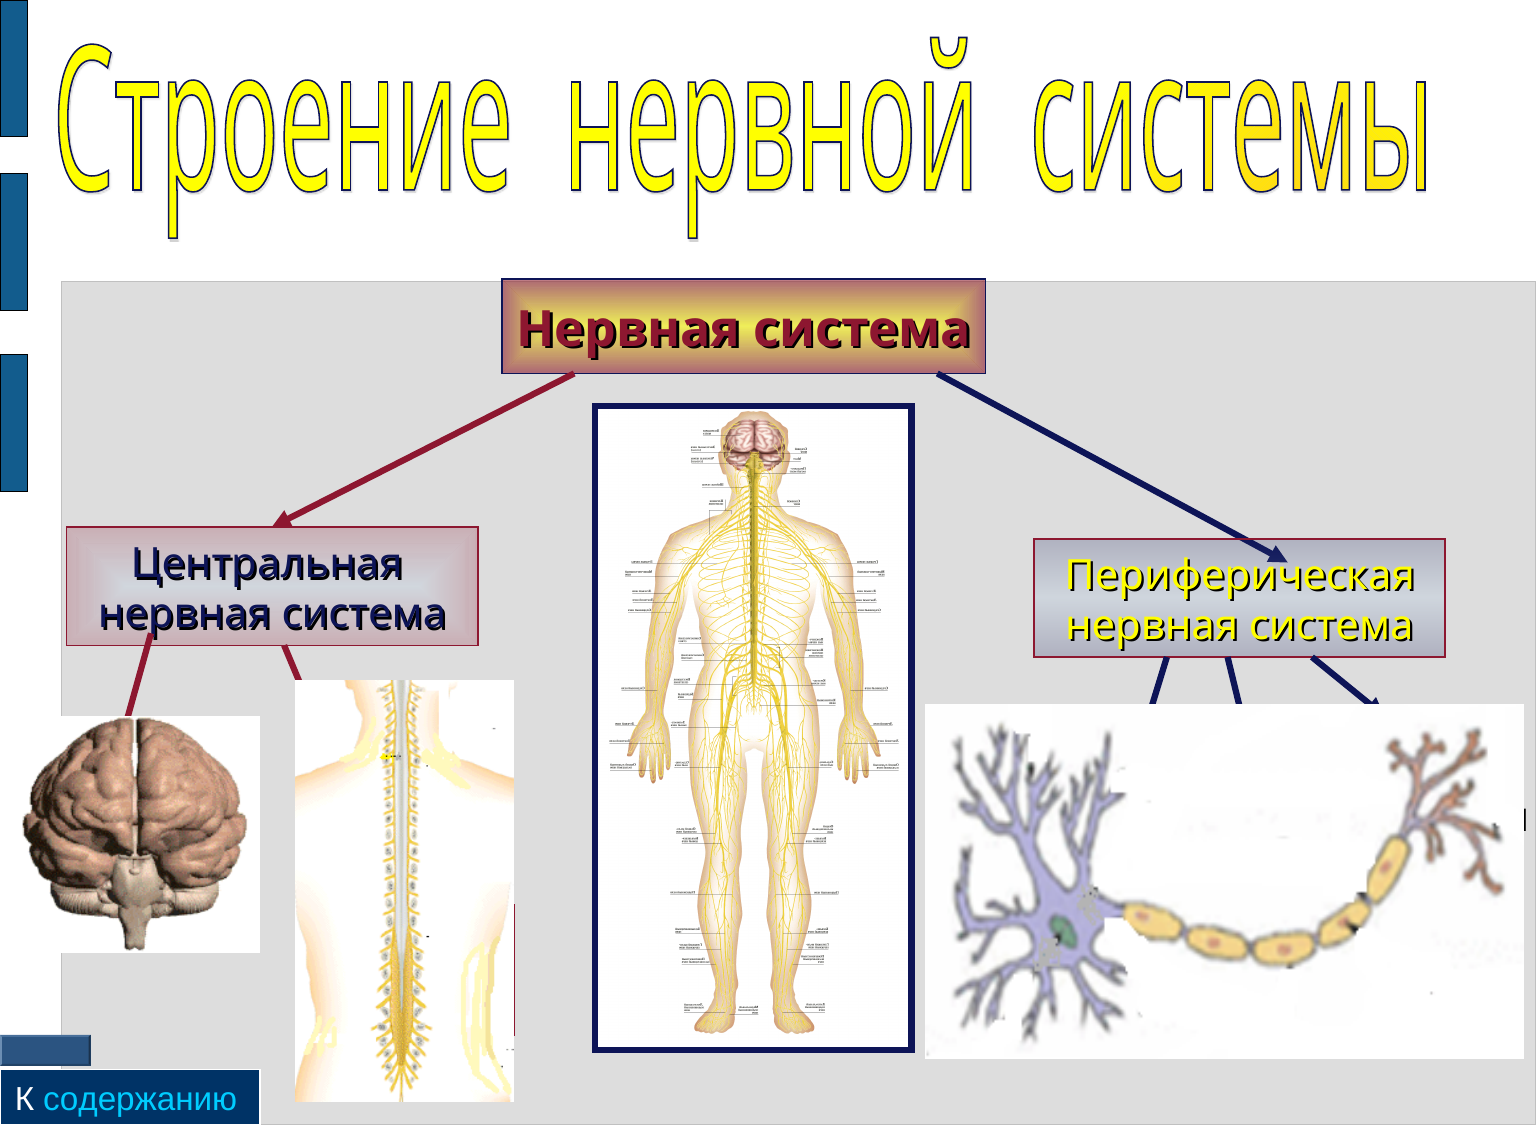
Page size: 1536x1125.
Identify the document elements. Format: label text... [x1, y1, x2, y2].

text_box Строение нервной системы [1034, 80, 1073, 192]
text_box Строение нервной системы [1293, 82, 1350, 190]
text_box Строение нервной системы [115, 82, 159, 190]
text_box Строение нервной системы [804, 82, 850, 190]
text_box Строение нервной системы [341, 82, 388, 190]
text_box [1, 1034, 91, 1066]
text_box К содержанию [0, 1069, 260, 1125]
text_box Строение нервной системы [1235, 80, 1281, 192]
text_box Строение нервной системы [930, 37, 967, 69]
text_box Строение нервной системы [688, 80, 735, 239]
text_box Строение нервной системы [630, 80, 676, 192]
text_box Строение нервной системы [1084, 82, 1131, 190]
picture [295, 680, 514, 1102]
text_box Периферическая нервная система [1033, 538, 1446, 658]
text_box Строение нервной системы [168, 80, 215, 239]
picture [925, 704, 1524, 1059]
text_box Строение нервной системы [58, 44, 112, 192]
text_box Строение нервной системы [1187, 82, 1230, 190]
text_box Строение нервной системы [403, 82, 450, 190]
text_box Строение нервной системы [1143, 80, 1182, 192]
text_box Строение нервной системы [1416, 82, 1425, 190]
text_box Нервная система [501, 278, 986, 374]
text_box Строение нервной системы [284, 80, 329, 192]
text_box Строение нервной системы [463, 80, 508, 192]
text_box Строение нервной системы [748, 82, 792, 190]
picture [598, 408, 909, 1047]
text_box Строение нервной системы [1365, 82, 1408, 190]
text_box Строение нервной системы [924, 82, 971, 190]
text_box Центральная нервная система [66, 527, 478, 646]
text_box Строение нервной системы [571, 82, 617, 190]
text_box Строение нервной системы [862, 80, 912, 192]
picture [11, 716, 260, 953]
text_box Строение нервной системы [225, 80, 274, 192]
